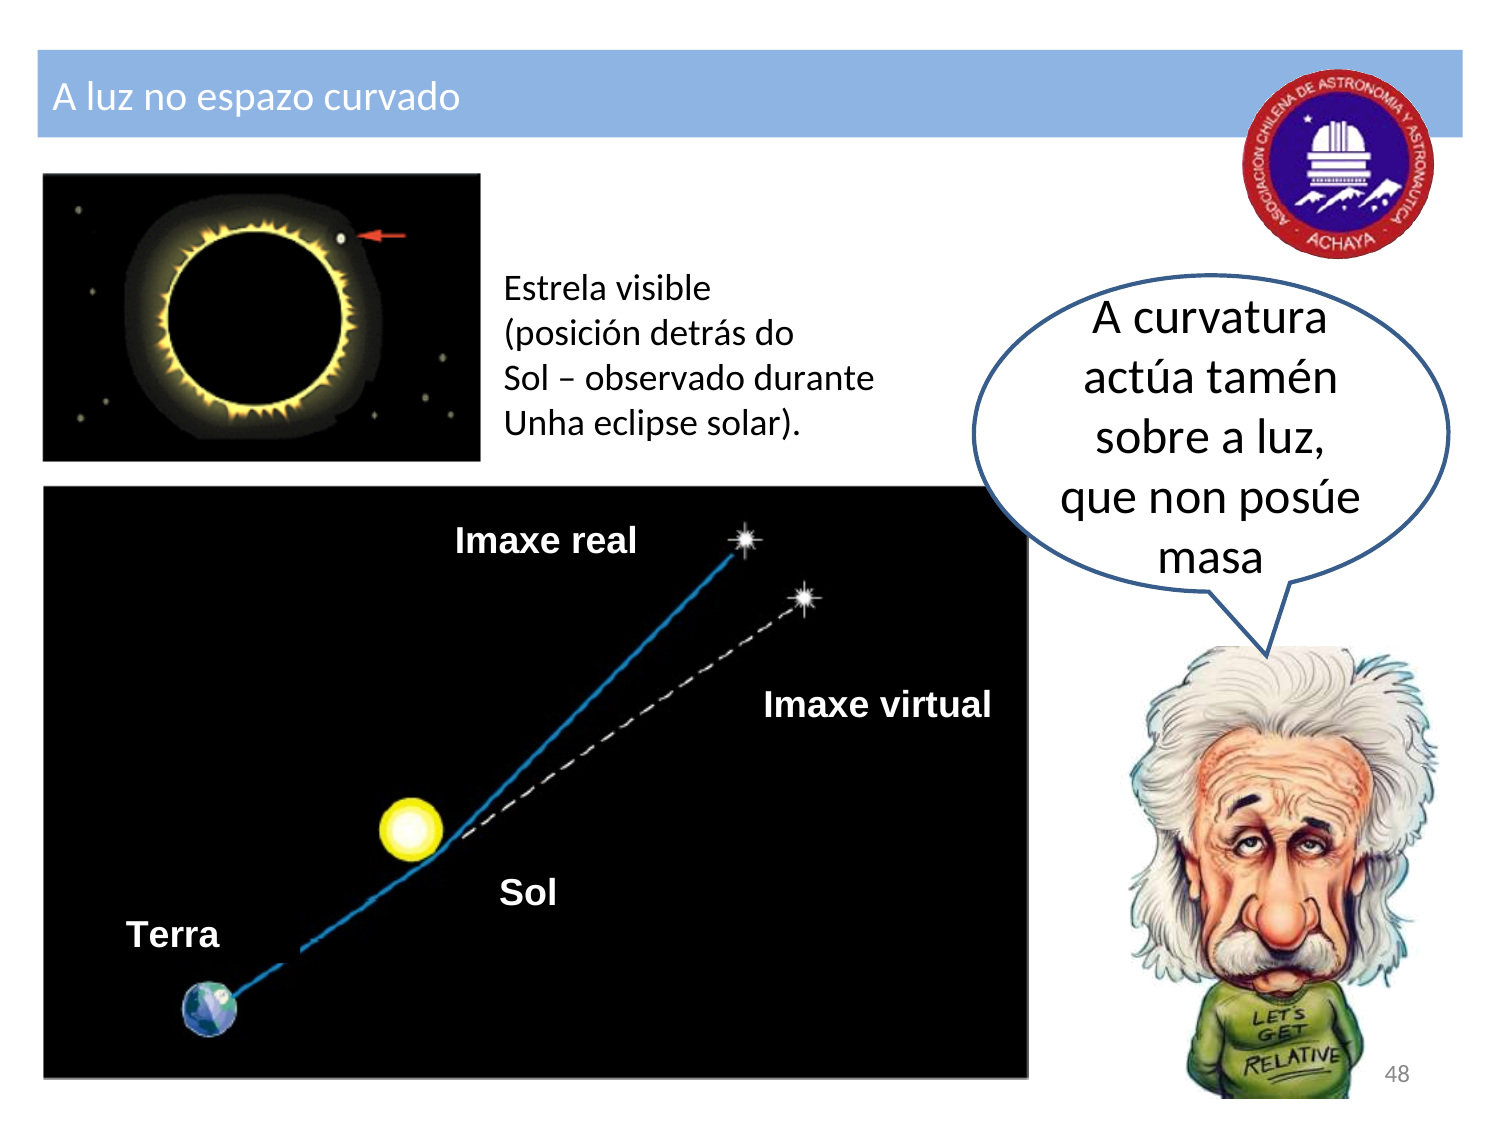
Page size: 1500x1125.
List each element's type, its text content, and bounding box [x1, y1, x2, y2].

text_box A curvatura actúa tamén sobre a luz, que non posúe masa [973, 275, 1449, 656]
text_box Terra [45, 902, 301, 964]
picture [40, 172, 484, 465]
text_box Imaxe virtual [729, 672, 1026, 733]
picture [1120, 646, 1461, 1099]
picture [1240, 67, 1436, 260]
text_box Estrela visible (posición detrás do Sol – observado durante Unha eclipse solar). [488, 255, 941, 452]
picture [42, 483, 1029, 1080]
text_box <número> [1074, 1042, 1426, 1103]
text_box A luz no espazo curvado [37, 49, 1463, 138]
text_box Sol [456, 860, 601, 921]
text_box Imaxe real [418, 508, 674, 569]
